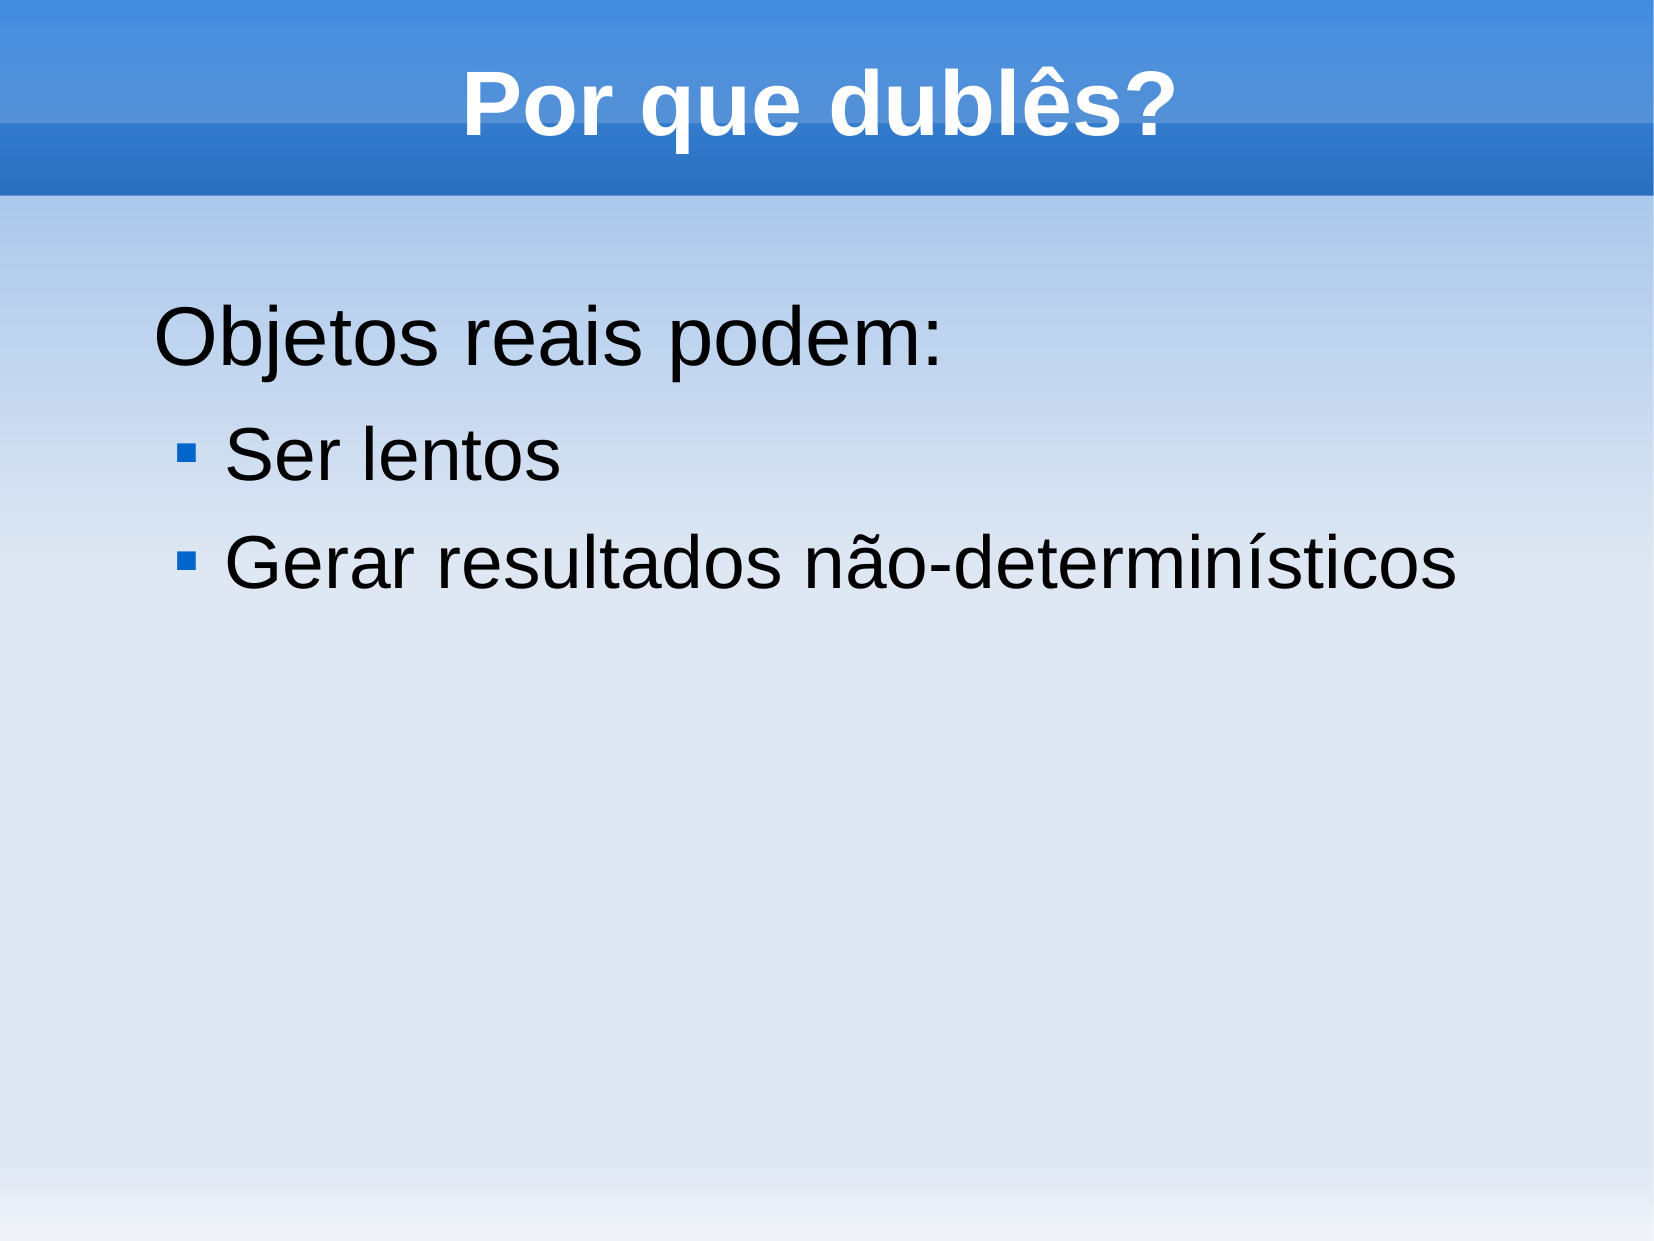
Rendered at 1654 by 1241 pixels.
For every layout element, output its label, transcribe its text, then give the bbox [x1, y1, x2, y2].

picture [0, 0, 1654, 1241]
list Objetos reais podem: Ser lentos Gerar resultados não-determinísticos [82, 290, 1571, 1094]
title Por que dublês? [76, 0, 1565, 208]
